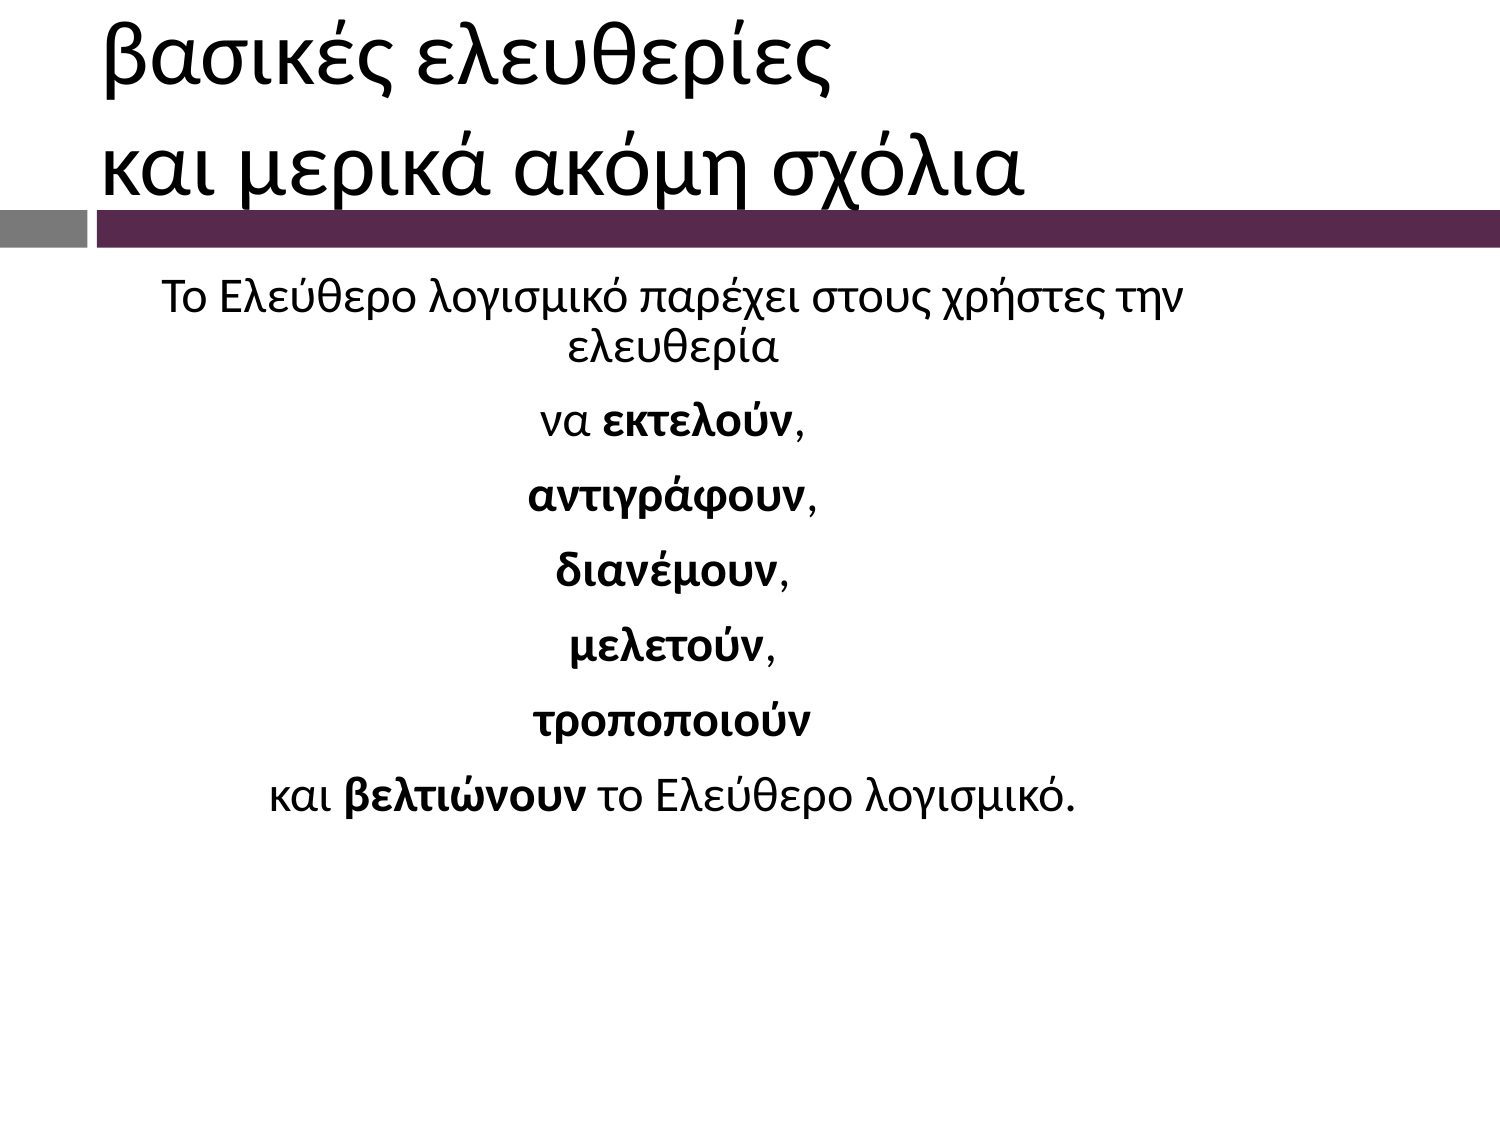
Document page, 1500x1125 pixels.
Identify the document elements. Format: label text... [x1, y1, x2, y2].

title βασικές ελευθερίες και μερικά ακόμη σχόλια [100, 0, 1438, 208]
text_box Το Ελεύθερο λογισμικό παρέχει στους χρήστες την ελευθερία να εκτελούν, αντιγράφουν, διανέμουν, μελετούν, τροποποιούν και βελτιώνουν το Ελεύθερο λογισμικό. [146, 267, 1329, 975]
